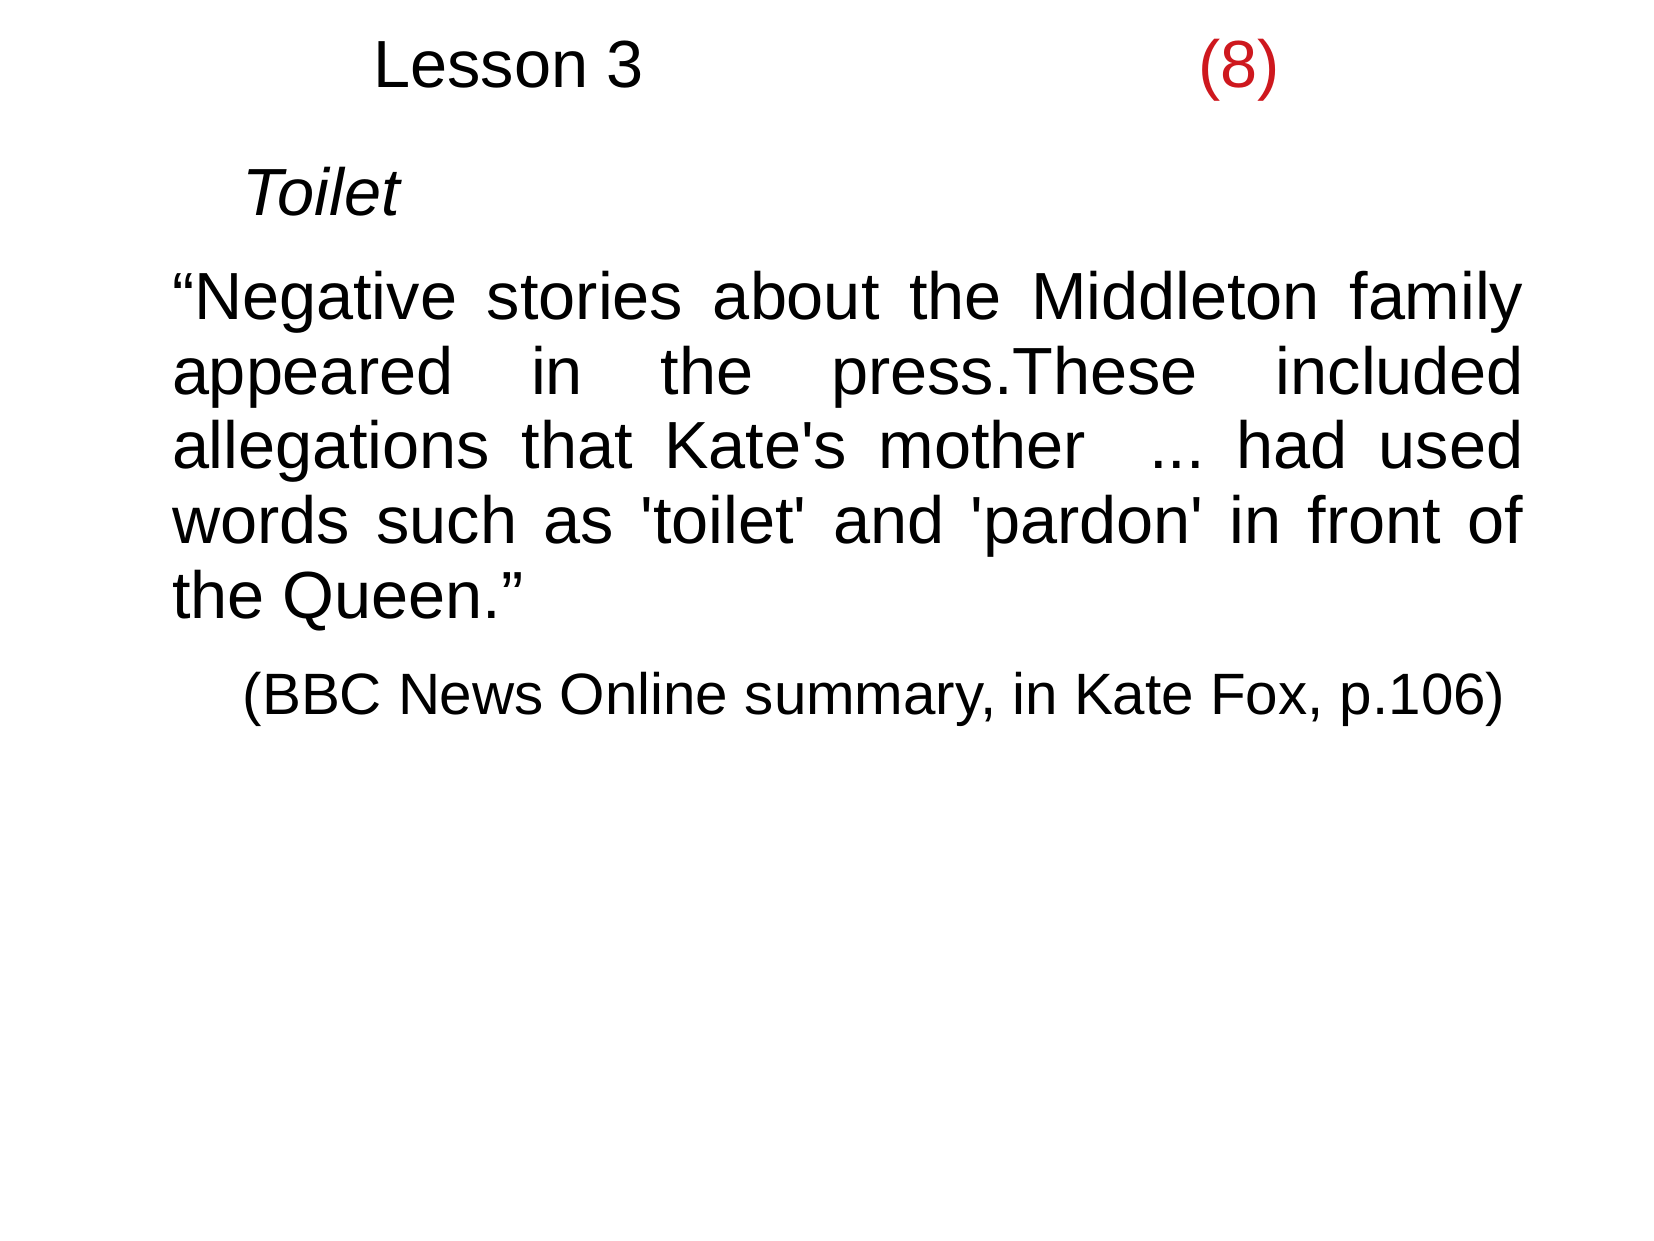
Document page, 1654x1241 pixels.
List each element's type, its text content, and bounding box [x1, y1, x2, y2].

list Toilet “Negative stories about the Middleton family appeared in the press.These included allegations that Kate's mother ... had used words such as 'toilet' and 'pardon' in front of the Queen.” (BBC News Online summary, in Kate Fox, p.106) [172, 154, 1525, 1123]
title Lesson 3 (8) [82, 26, 1571, 104]
